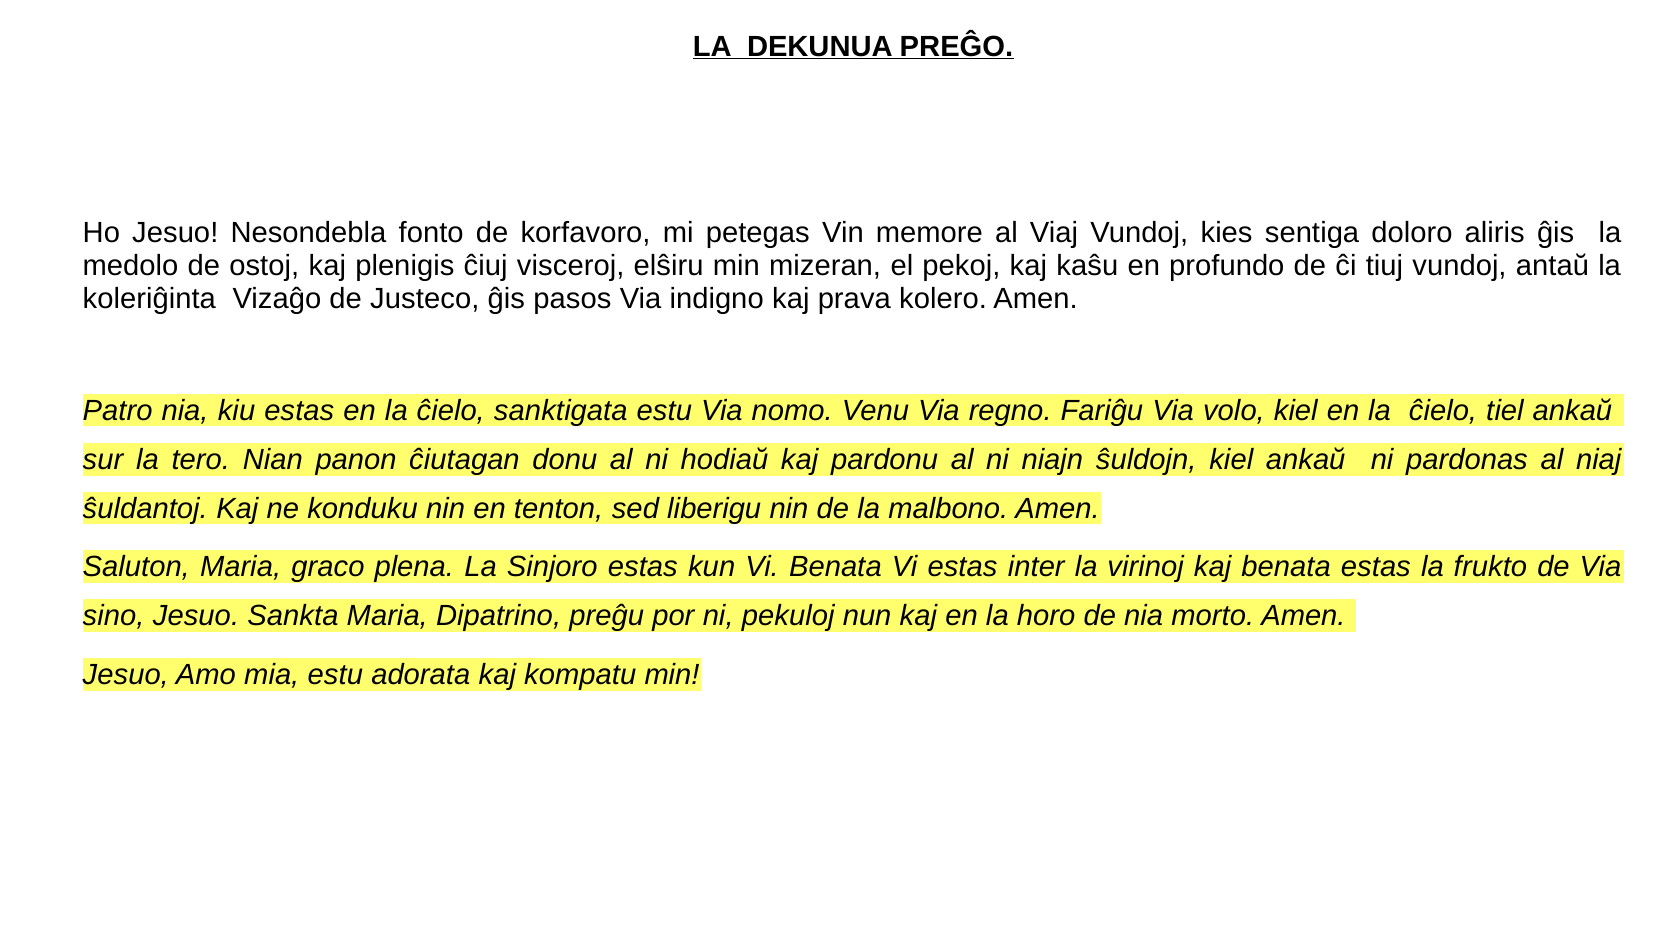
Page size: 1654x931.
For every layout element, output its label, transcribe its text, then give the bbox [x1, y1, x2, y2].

list LA DEKUNUA PREĜO. Ho Jesuo! Nesondebla fonto de korfavoro, mi petegas Vin memore al Viaj Vundoj, kies sentiga doloro aliris ĝis la medolo de ostoj, kaj plenigis ĉiuj visceroj, elŝiru min mizeran, el pekoj, kaj kaŝu en profundo de ĉi tiuj vundoj, antaŭ la koleriĝinta Vizaĝo de Justeco, ĝis pasos Via indigno kaj prava kolero. Amen. Patro nia, kiu estas en la ĉielo, sanktigata estu Via nomo. Venu Via regno. Fariĝu Via volo, kiel en la ĉielo, tiel ankaŭ sur la tero. Nian panon ĉiutagan donu al ni hodiaŭ kaj pardonu al ni niajn ŝuldojn, kiel ankaŭ ni pardonas al niaj ŝuldantoj. Kaj ne konduku nin en tenton, sed liberigu nin de la malbono. Amen. Saluton, Maria, graco plena. La Sinjoro estas kun Vi. Benata Vi estas inter la virinoj kaj benata estas la frukto de Via sino, Jesuo. Sankta Maria, Dipatrino, preĝu por ni, pekuloj nun kaj en la horo de nia morto. Amen. Jesuo, Amo mia, estu adorata kaj kompatu min! [82, 29, 1625, 916]
